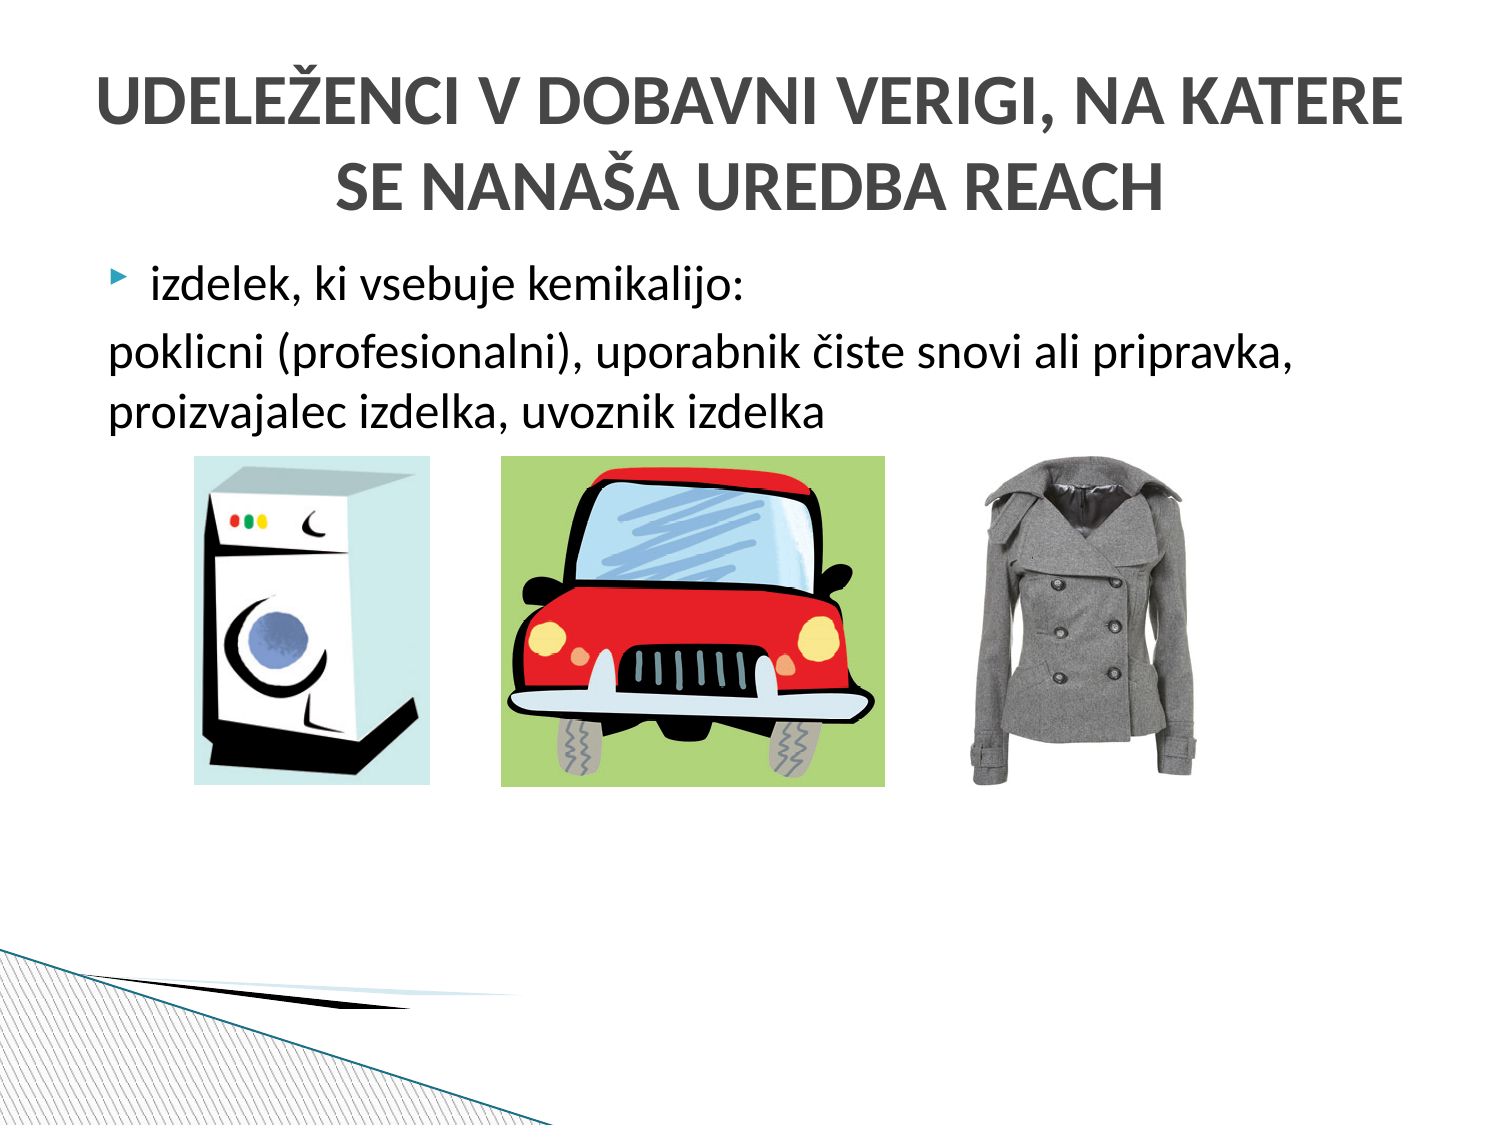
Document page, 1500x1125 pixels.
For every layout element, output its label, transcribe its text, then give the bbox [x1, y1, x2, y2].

title UDELEŽENCI V DOBAVNI VERIGI, NA KATERE SE NANAŠA UREDBA REACH [75, 45, 1425, 233]
picture [501, 456, 885, 787]
list izdelek, ki vsebuje kemikalijo: poklicni (profesionalni), uporabnik čiste snovi ali pripravka, proizvajalec izdelka, uvoznik izdelka [75, 243, 1425, 986]
picture [0, 952, 543, 1125]
picture [194, 456, 430, 785]
picture [962, 456, 1206, 787]
